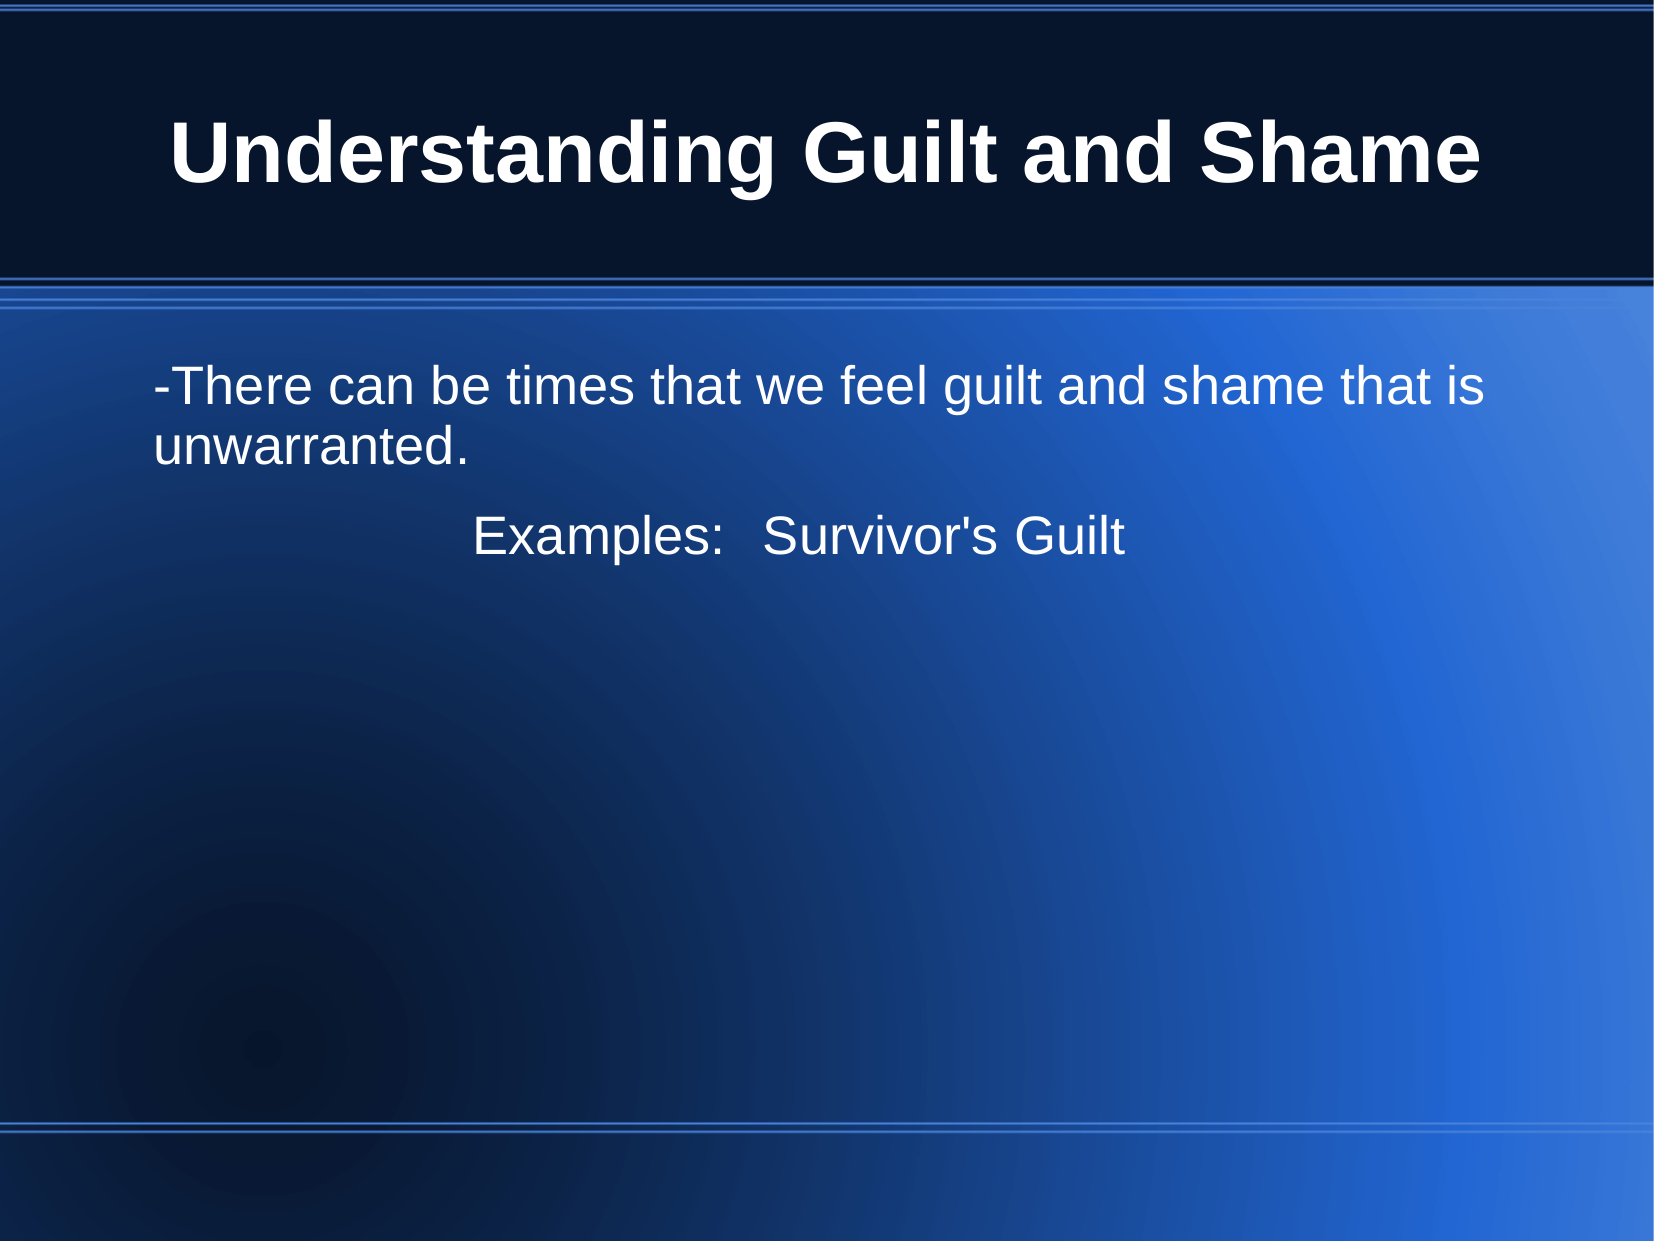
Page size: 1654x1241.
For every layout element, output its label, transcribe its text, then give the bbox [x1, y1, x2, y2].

title Understanding Guilt and Shame [82, 49, 1571, 257]
list -There can be times that we feel guilt and shame that is unwarranted. Examples: Survivor's Guilt [82, 355, 1571, 1058]
picture [0, 0, 1654, 1241]
